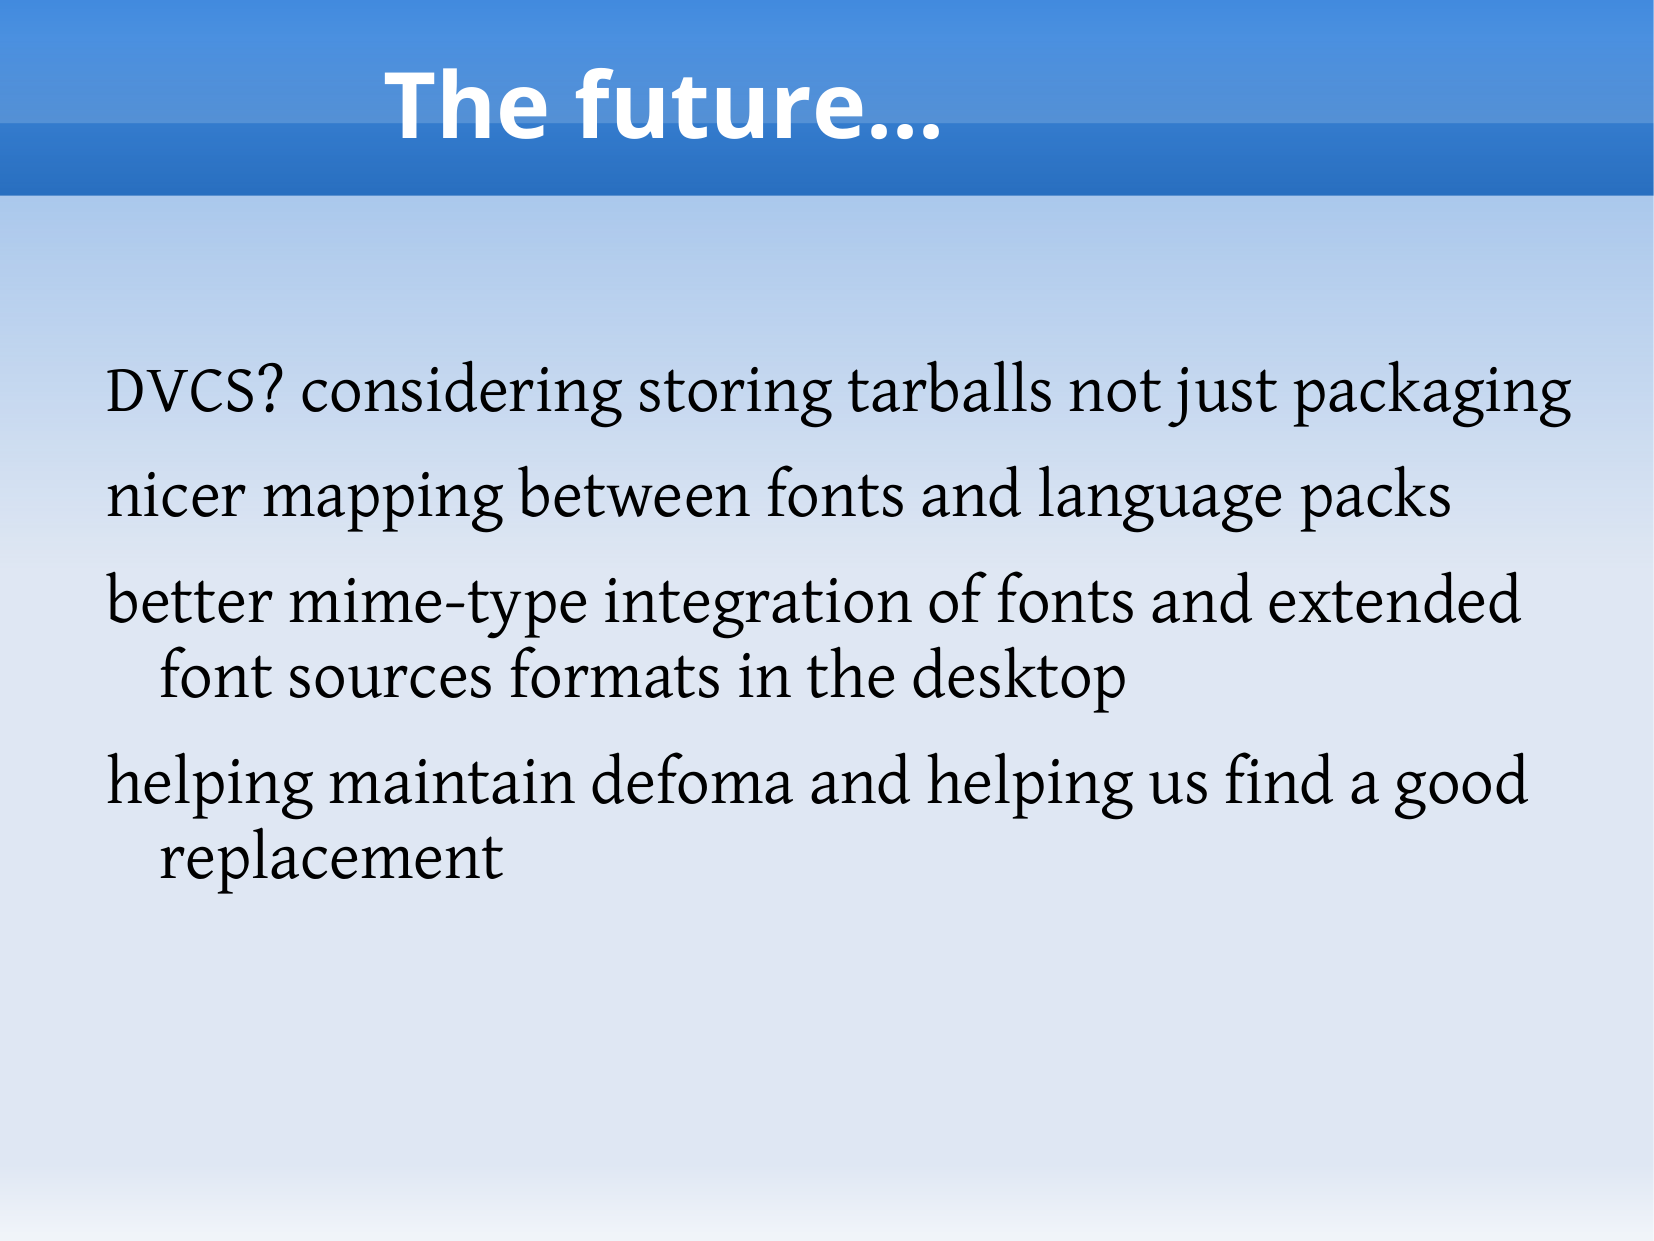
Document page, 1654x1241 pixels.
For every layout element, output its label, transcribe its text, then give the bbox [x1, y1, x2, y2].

list DVCS? considering storing tarballs not just packaging nicer mapping between fonts and language packs better mime-type integration of fonts and extended font sources formats in the desktop helping maintain defoma and helping us find a good replacement [88, 354, 1577, 974]
picture [0, 0, 1654, 1241]
title The future... [59, 29, 1270, 178]
